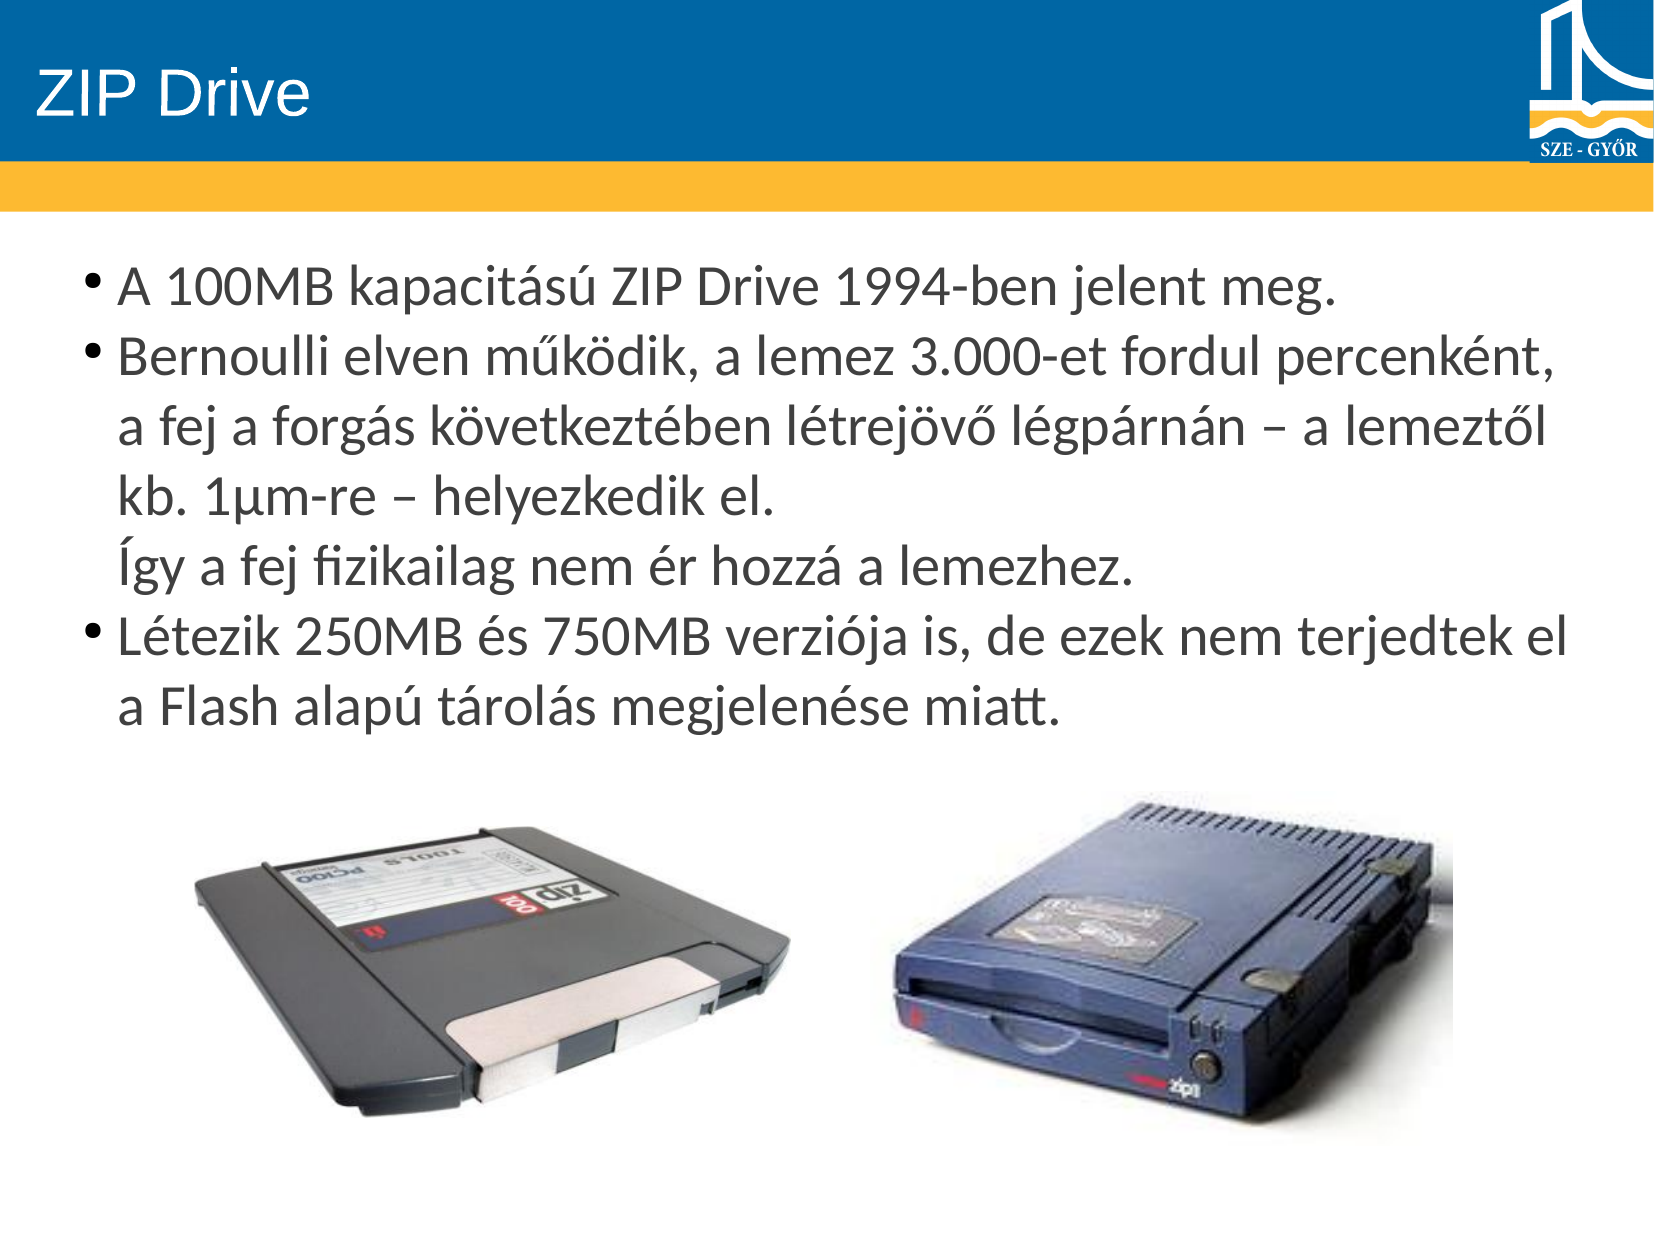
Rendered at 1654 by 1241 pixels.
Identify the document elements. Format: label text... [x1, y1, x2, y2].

picture [194, 826, 791, 1118]
picture [870, 791, 1453, 1146]
picture [1529, 0, 1654, 163]
text_box ZIP Drive [34, 48, 1524, 144]
text_box A 100MB kapacitású ZIP Drive 1994-ben jelent meg. Bernoulli elven működik, a lemez 3.000-et fordul percenként, a fej a forgás következtében létrejövő légpárnán – a lemeztől kb. 1μm-re – helyezkedik el. Így a fej fizikailag nem ér hozzá a lemezhez. Létezik 250MB és 750MB verziója is, de ezek nem terjedtek el a Flash alapú tárolás megjelenése miatt. [82, 247, 1571, 1198]
